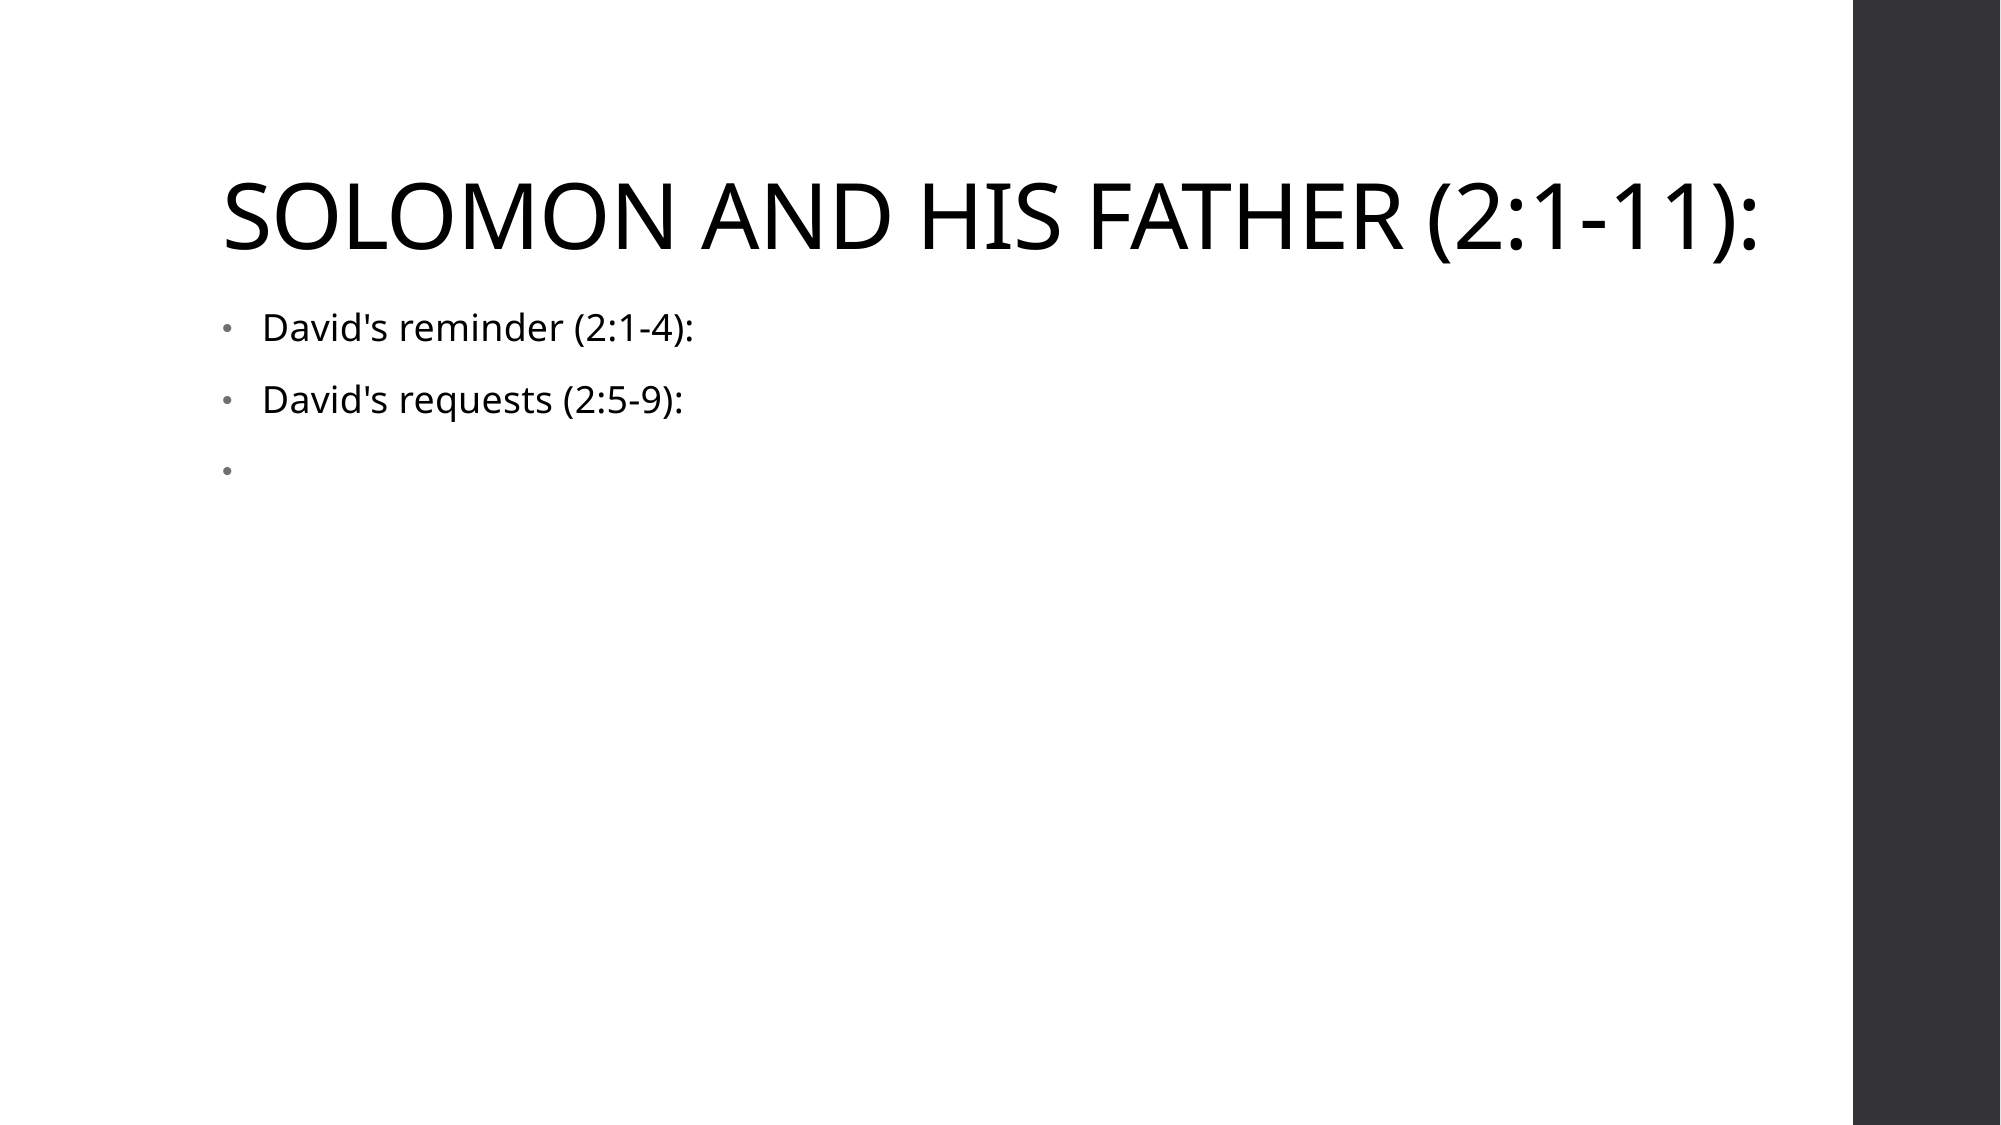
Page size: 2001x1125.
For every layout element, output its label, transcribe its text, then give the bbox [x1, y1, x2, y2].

list David's reminder (2:1-4): David's requests (2:5-9): [206, 299, 1617, 1014]
title SOLOMON AND HIS FATHER (2:1-11): [206, 60, 1797, 278]
